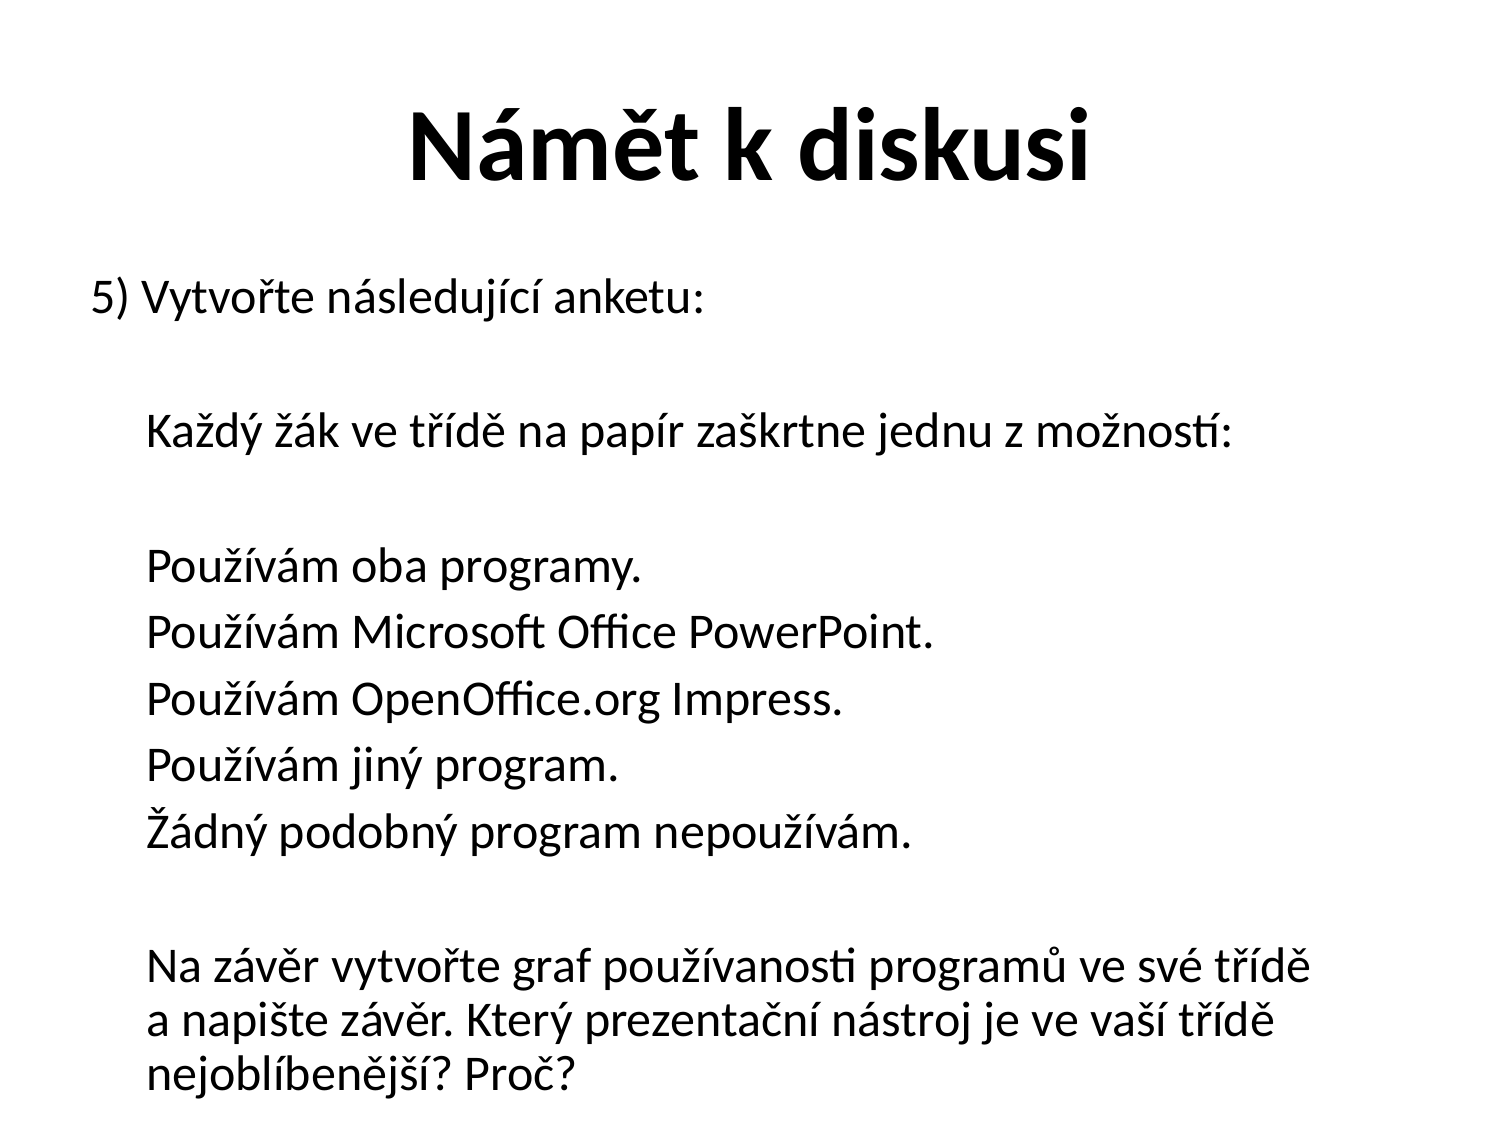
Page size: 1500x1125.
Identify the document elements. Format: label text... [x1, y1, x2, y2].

title Námět k diskusi [75, 45, 1426, 233]
list 5) Vytvořte následující anketu: Každý žák ve třídě na papír zaškrtne jednu z možností: Používám oba programy. Používám Microsoft Office PowerPoint. Používám OpenOffice.org Impress. Používám jiný program. Žádný podobný program nepoužívám. Na závěr vytvořte graf používanosti programů ve své třídě a napište závěr. Který prezentační nástroj je ve vaší třídě nejoblíbenější? Proč? [75, 262, 1500, 1125]
